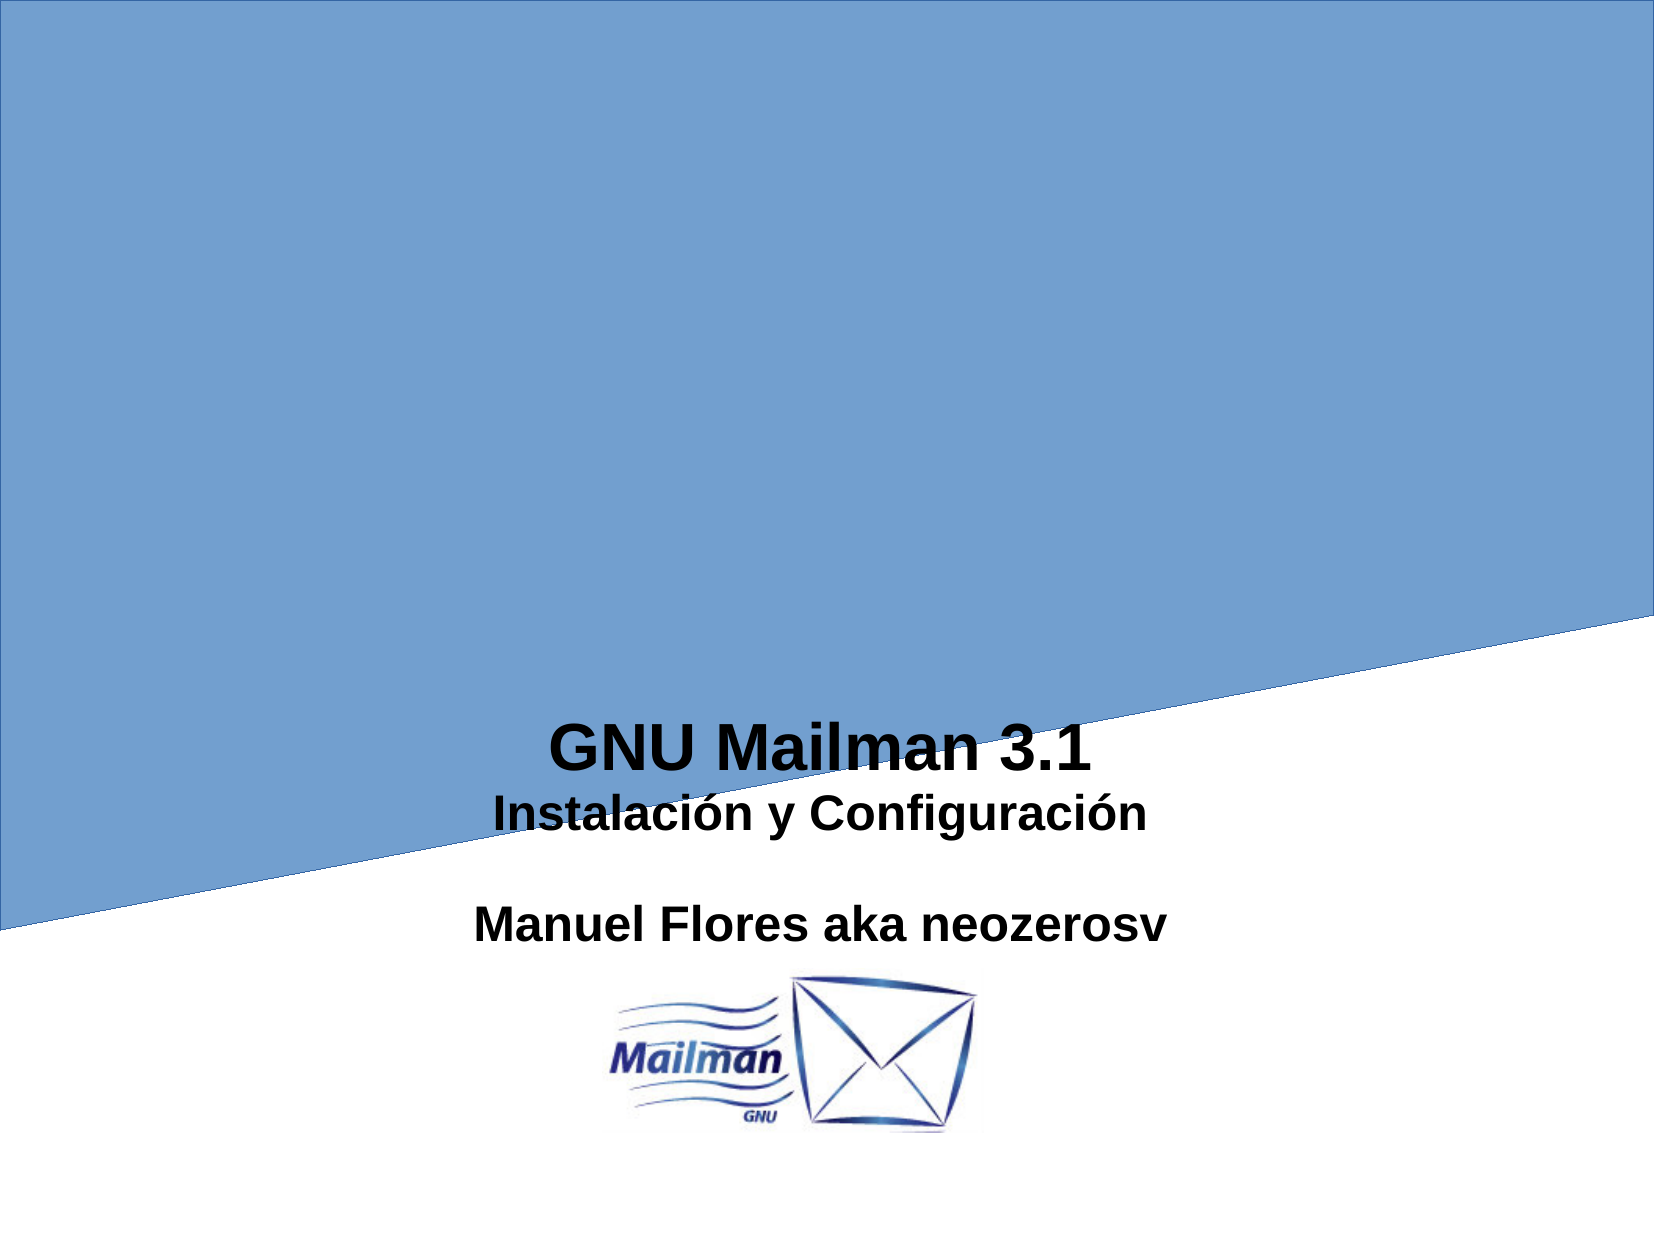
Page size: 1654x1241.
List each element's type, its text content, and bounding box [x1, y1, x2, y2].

subtitle GNU Mailman 3.1 Instalación y Configuración Manuel Flores aka neozerosv [76, 710, 1565, 1241]
picture [602, 968, 984, 1133]
